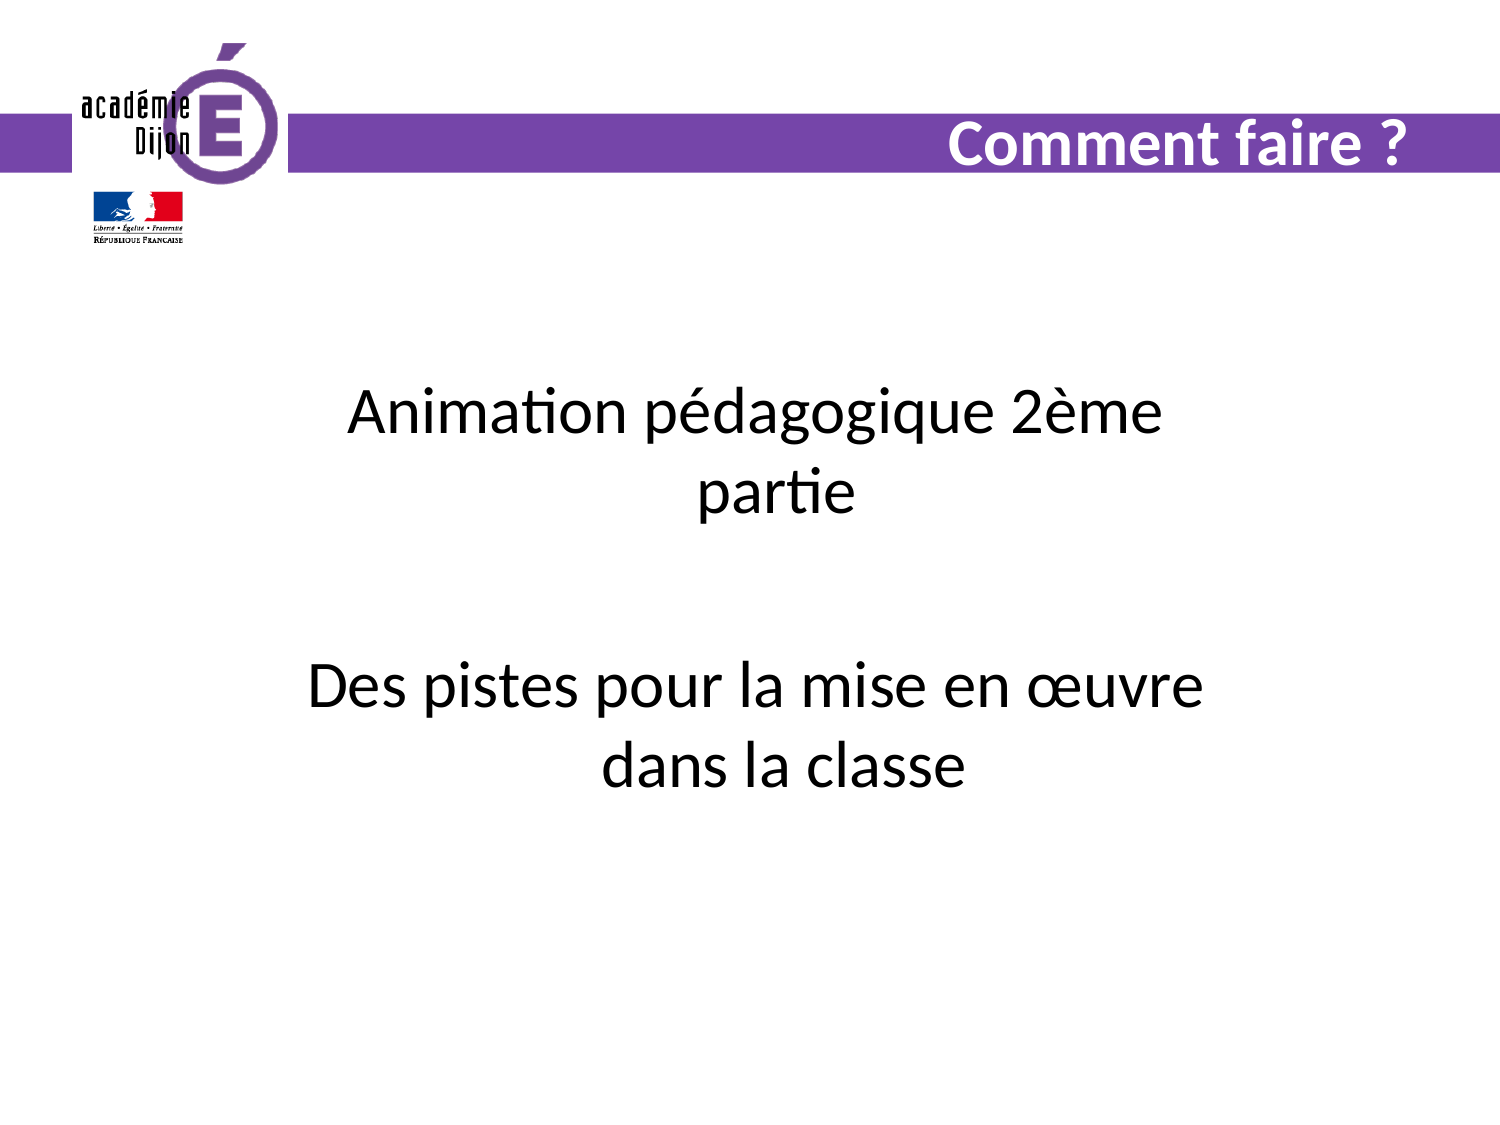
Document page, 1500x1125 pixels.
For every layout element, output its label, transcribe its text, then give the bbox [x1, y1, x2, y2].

picture [82, 43, 278, 243]
title Comment faire ? [360, 45, 1425, 233]
list Animation pédagogique 2ème partie Des pistes pour la mise en œuvre dans la classe [277, 262, 1235, 1005]
